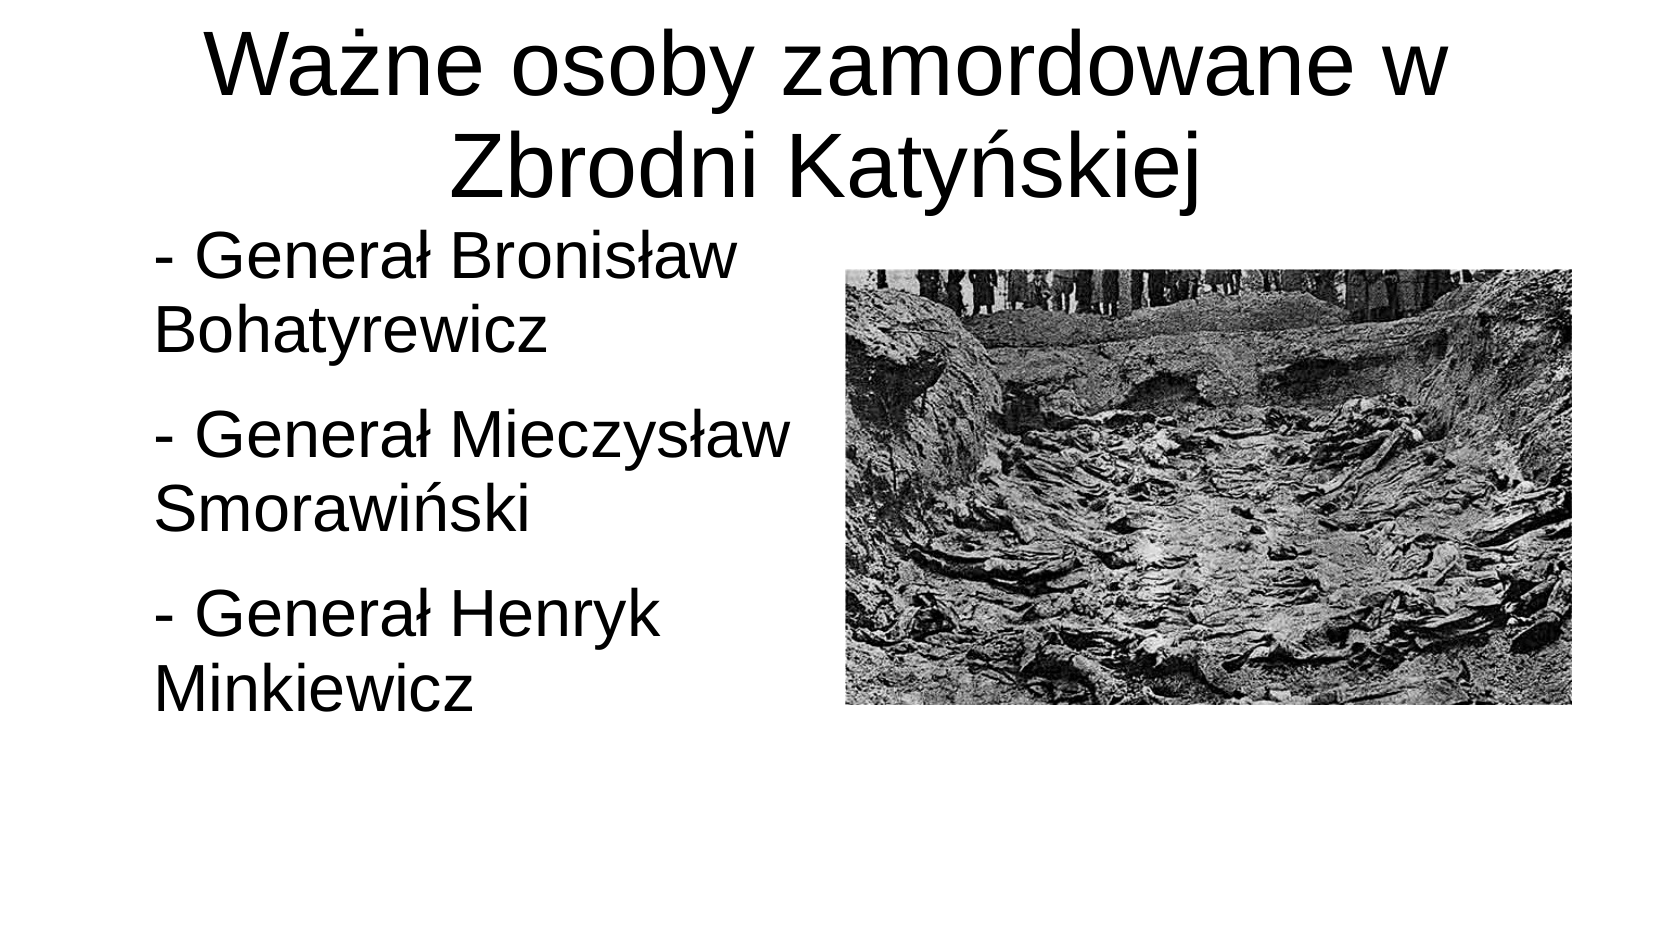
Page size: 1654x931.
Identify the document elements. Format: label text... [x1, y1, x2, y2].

title Ważne osoby zamordowane w Zbrodni Katyńskiej [82, 12, 1571, 218]
list - Generał Bronisław Bohatyrewicz - Generał Mieczysław Smorawiński - Generał Henryk Minkiewicz [82, 217, 809, 758]
picture [845, 269, 1572, 705]
